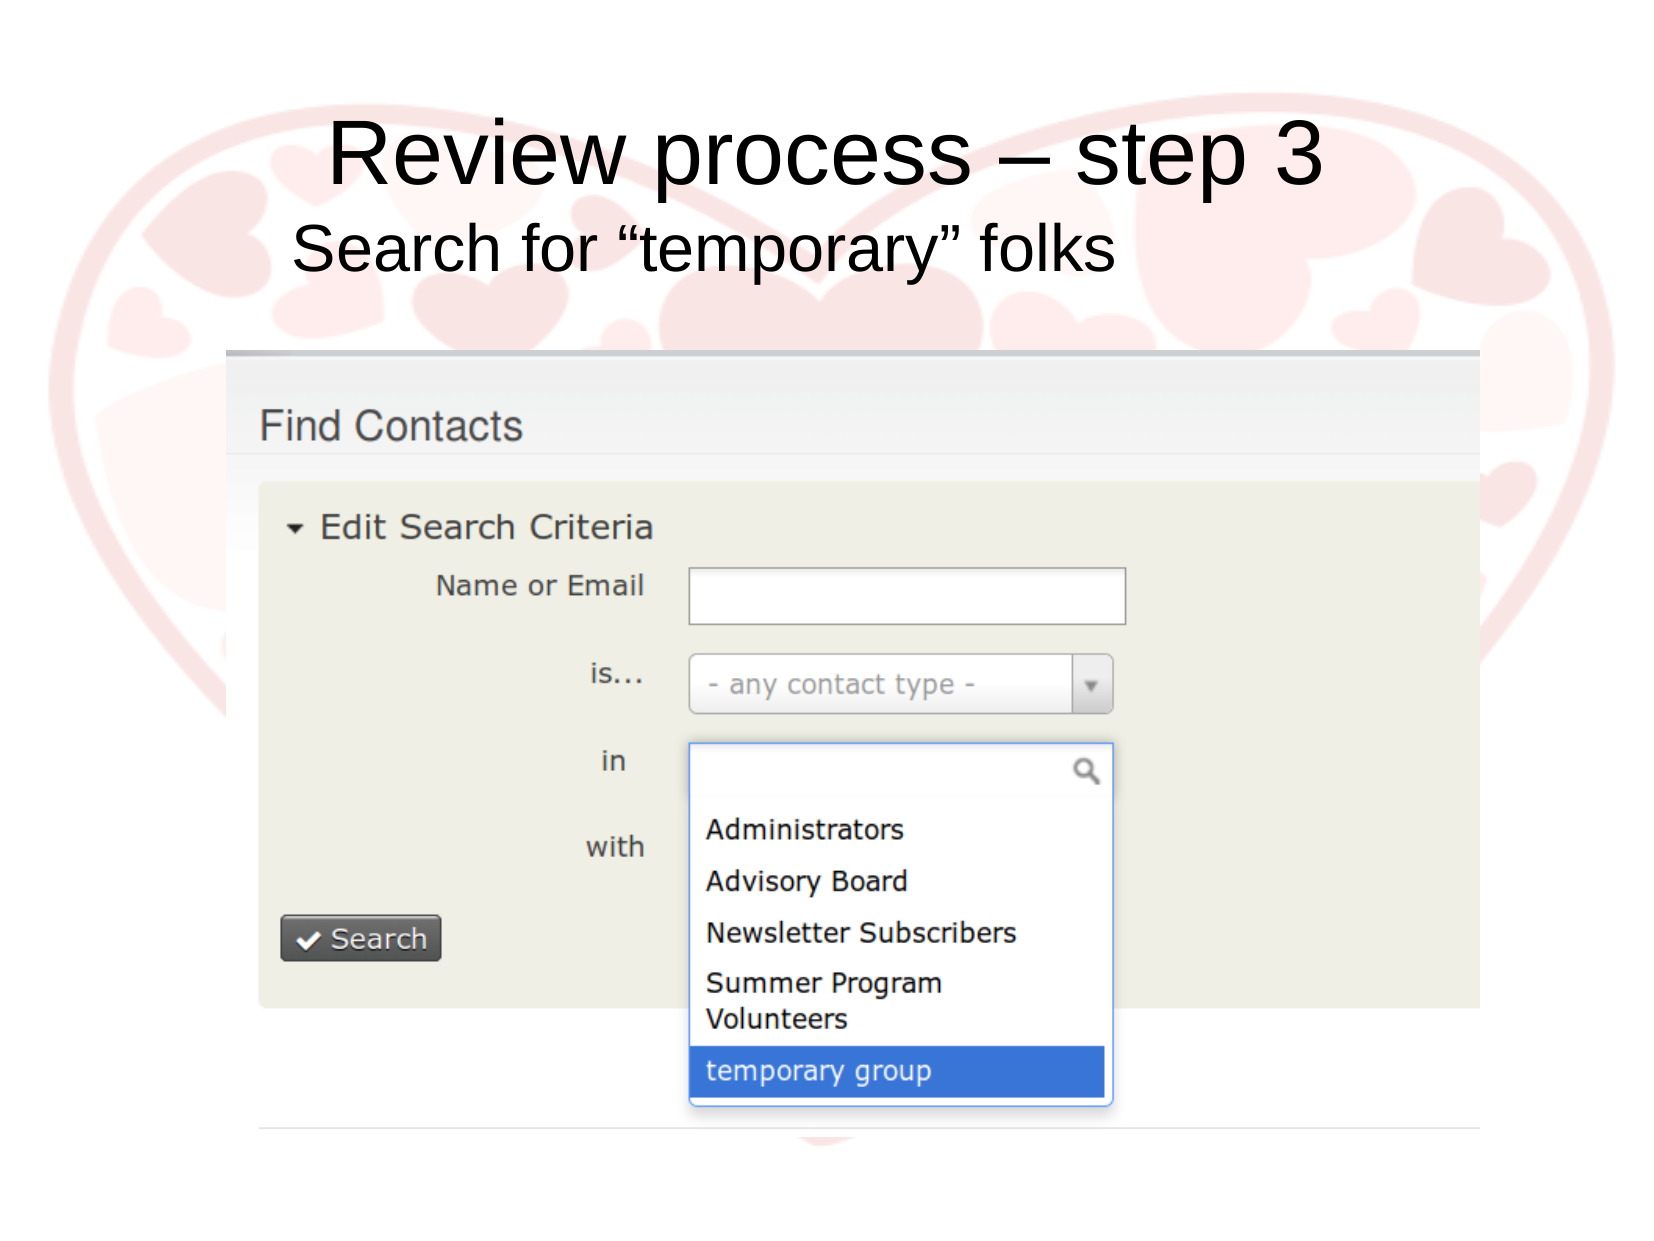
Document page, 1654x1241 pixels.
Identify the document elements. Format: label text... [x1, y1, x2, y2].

text_box Search for “temporary” folks [220, 211, 1471, 301]
picture [226, 350, 1480, 1137]
title Review process – step 3 [82, 49, 1571, 257]
